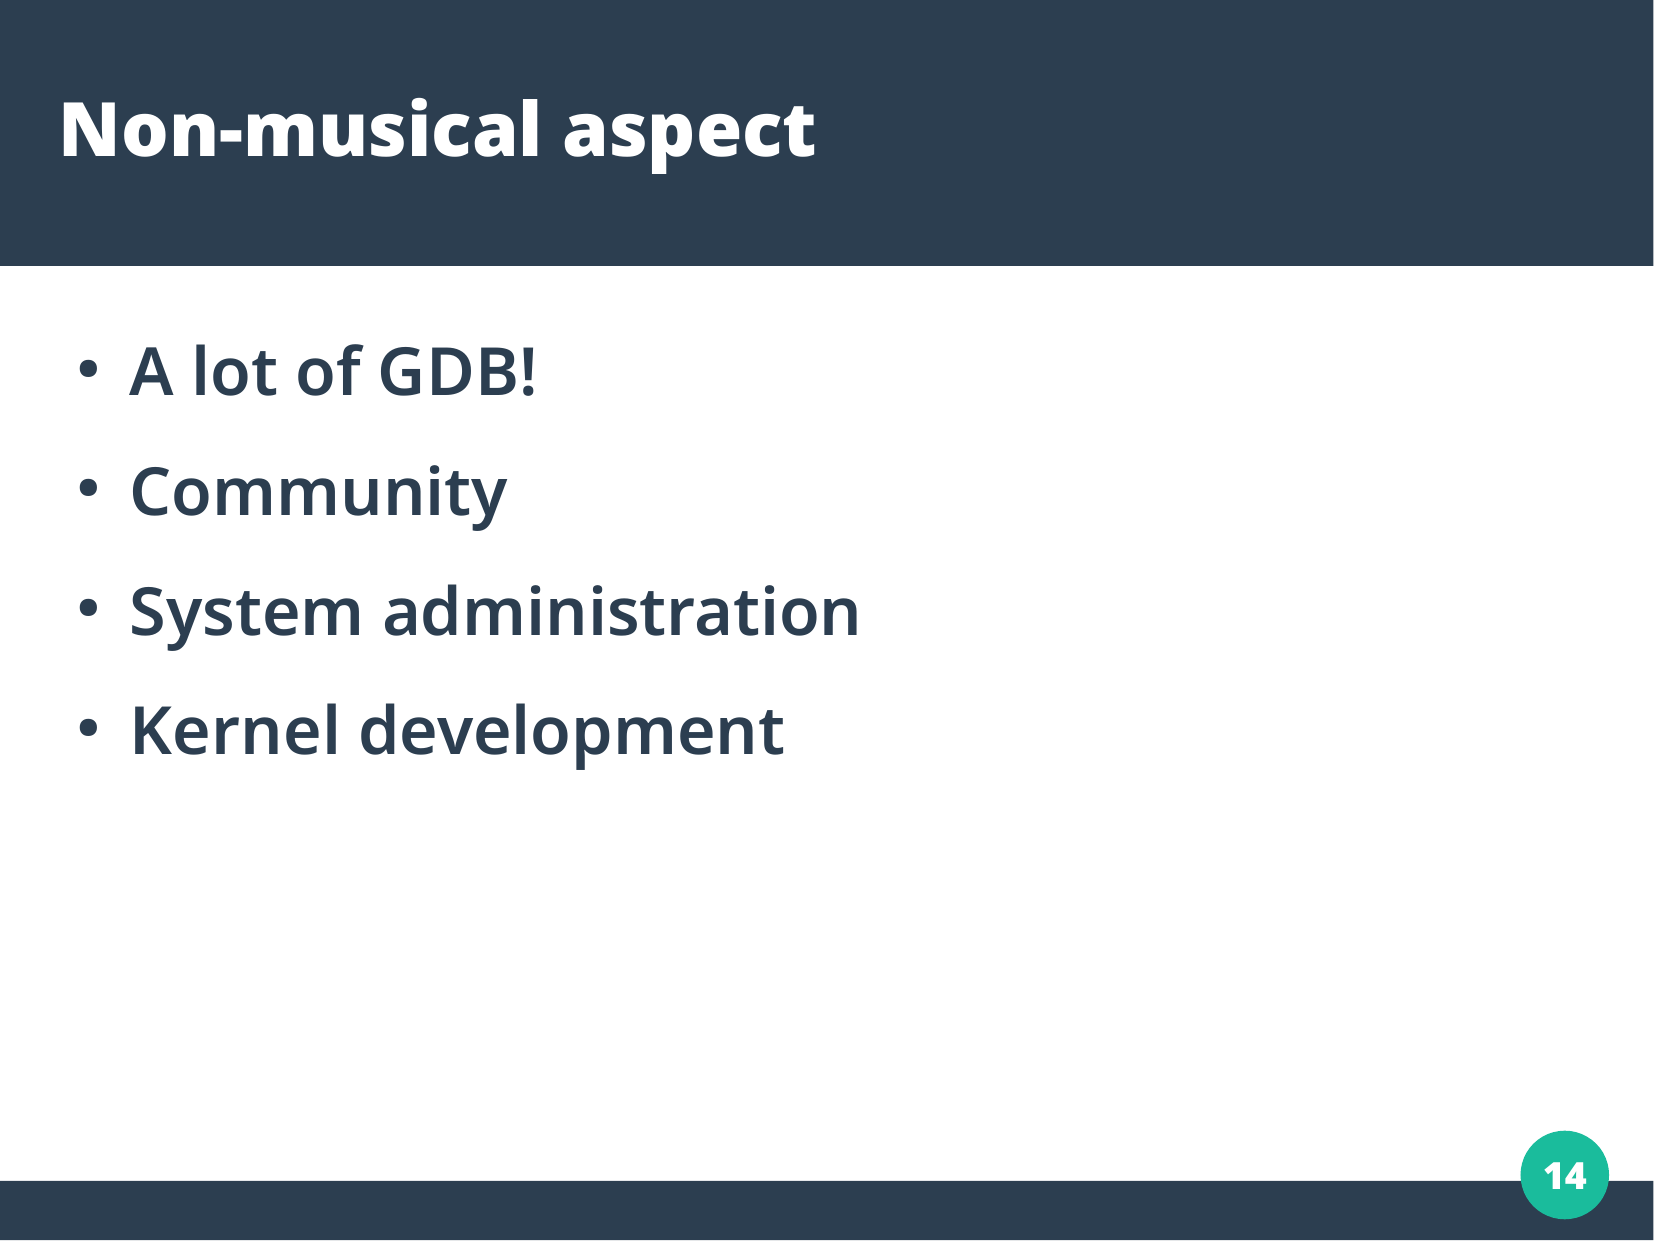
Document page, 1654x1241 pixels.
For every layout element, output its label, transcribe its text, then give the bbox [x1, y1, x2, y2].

title Non-musical aspect [58, 49, 1595, 207]
list A lot of GDB! Community System administration Kernel development [58, 324, 1595, 1152]
